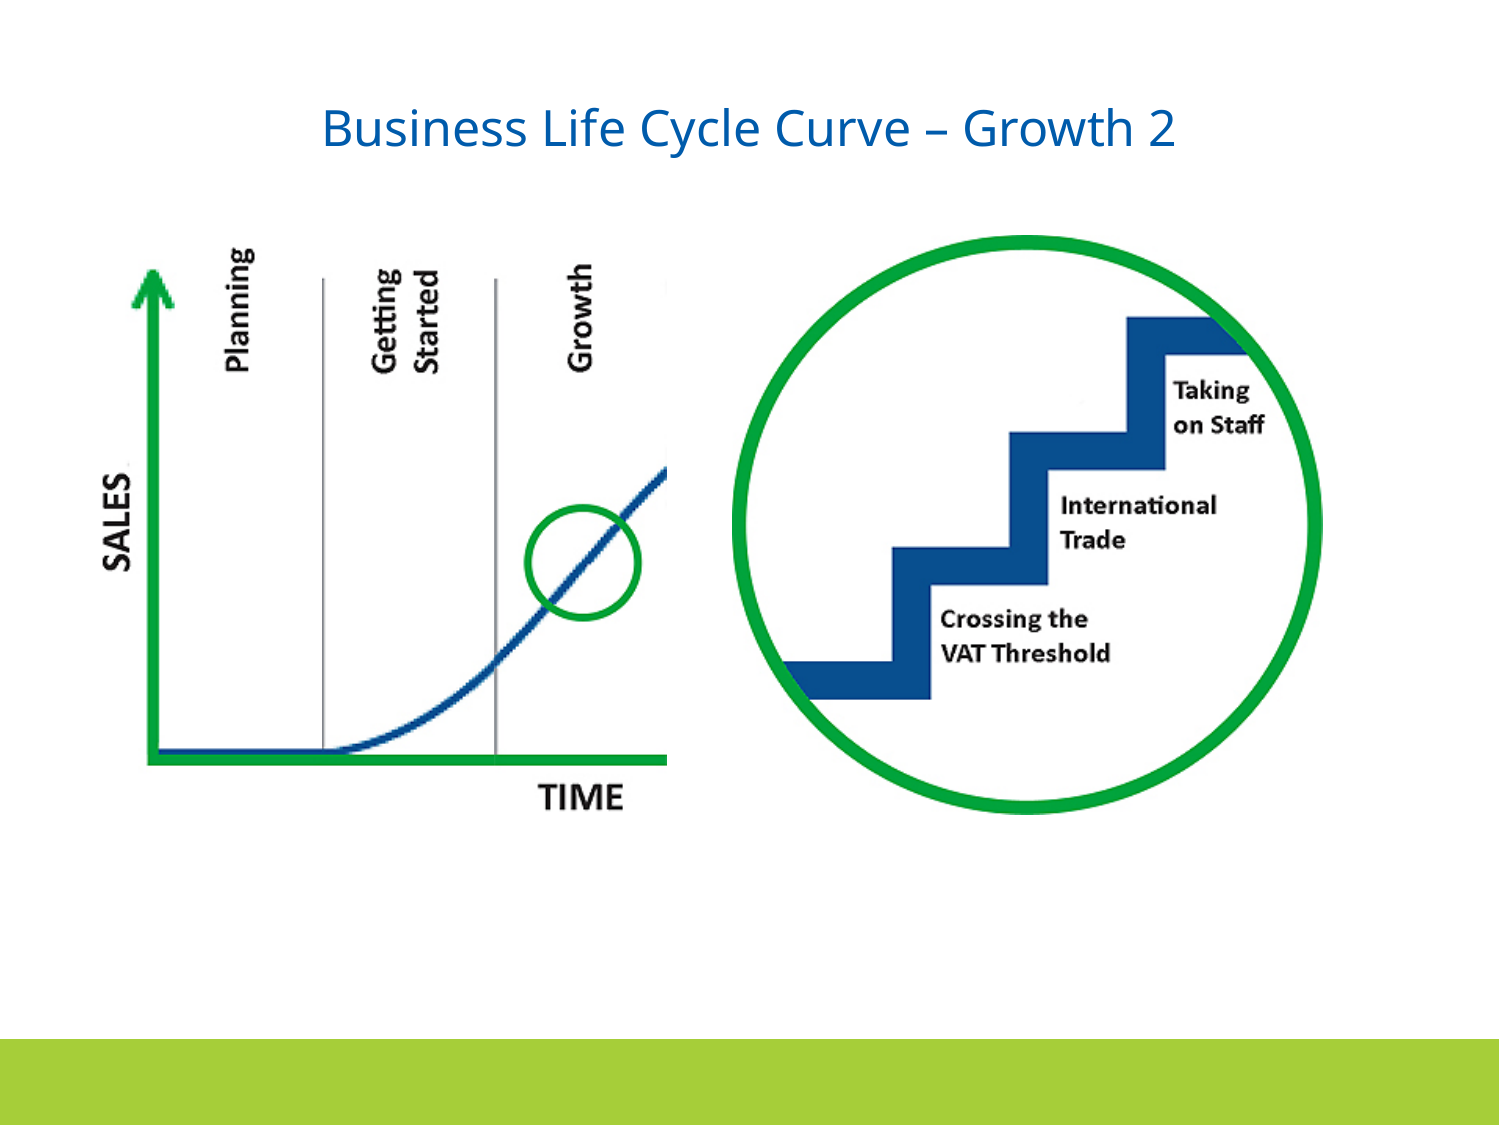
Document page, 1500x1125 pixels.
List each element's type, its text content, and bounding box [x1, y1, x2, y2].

picture [89, 235, 667, 827]
text_box [0, 1039, 1499, 1125]
text_box Business Life Cycle Curve – Growth 2 [117, 88, 1382, 178]
picture [732, 235, 1323, 815]
